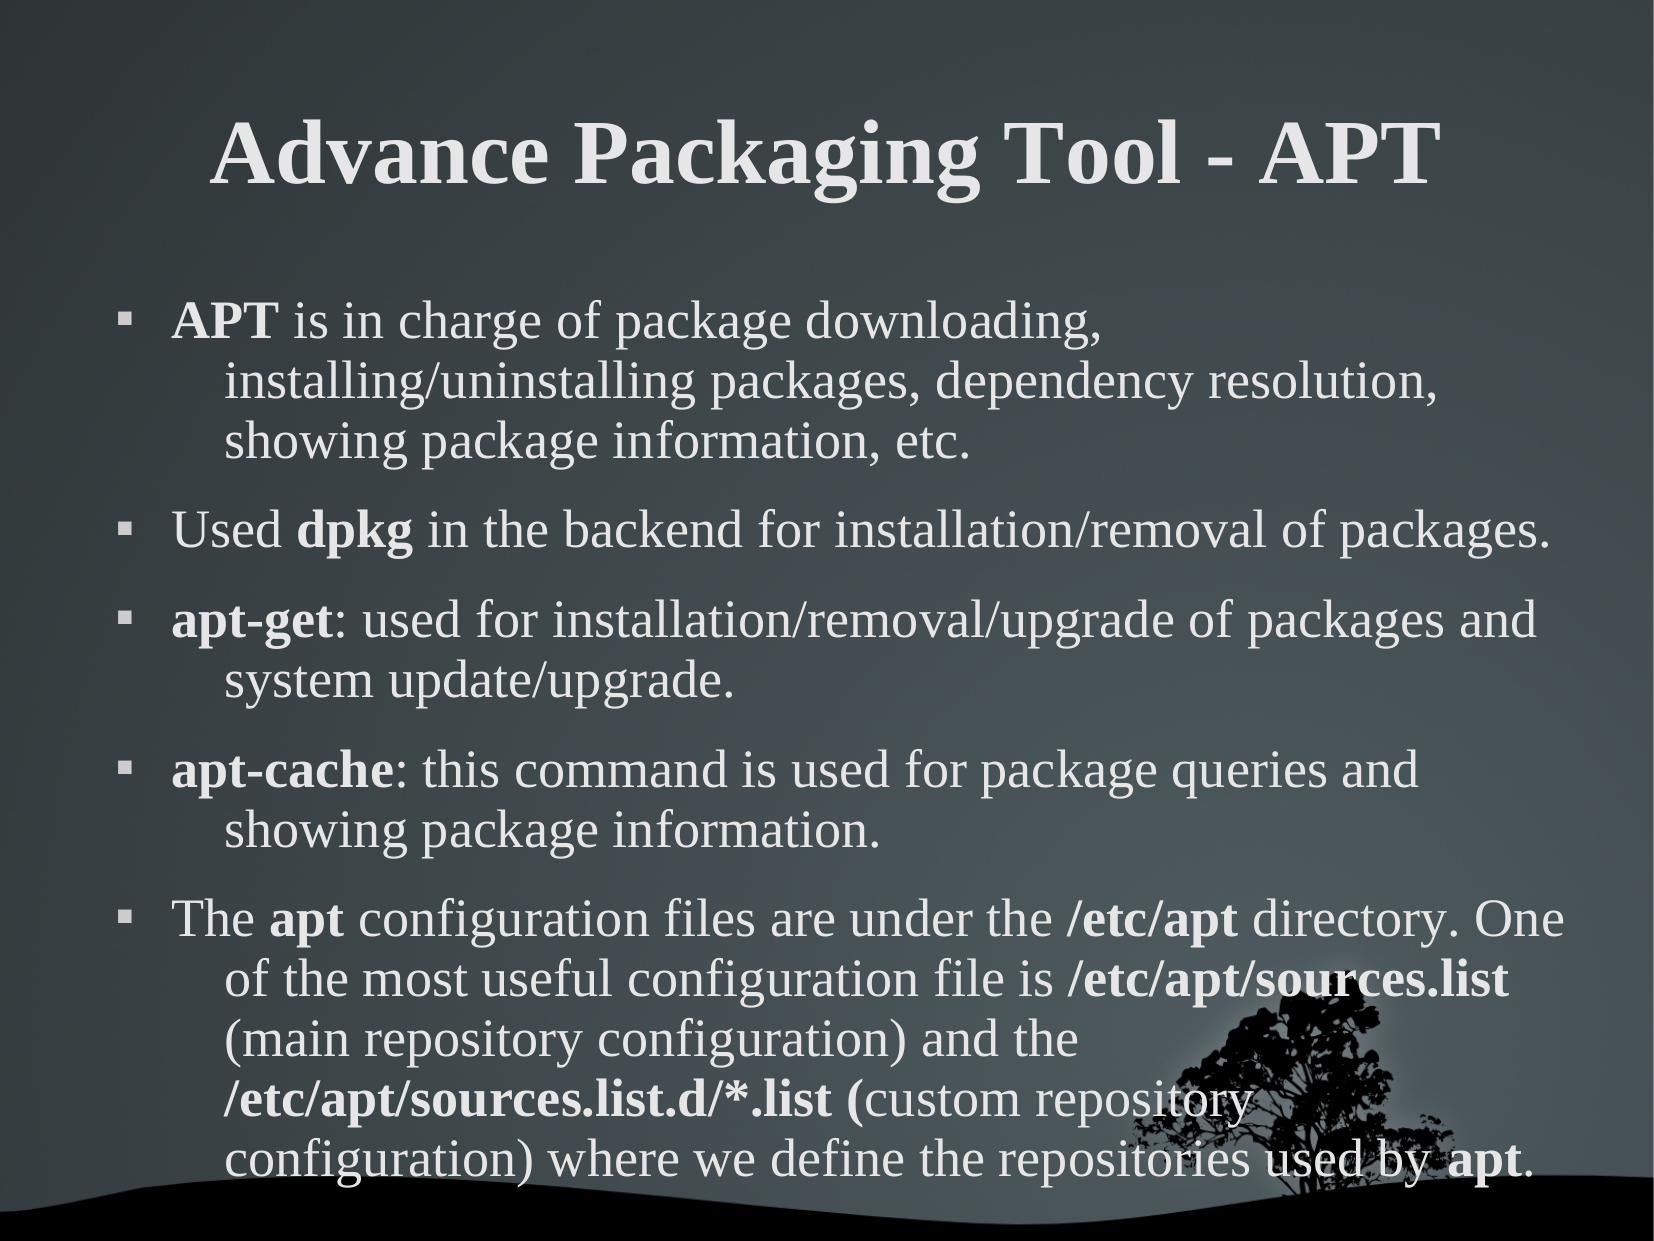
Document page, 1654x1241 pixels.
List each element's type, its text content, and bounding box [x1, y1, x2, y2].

list APT is in charge of package downloading, installing/uninstalling packages, dependency resolution, showing package information, etc. Used dpkg in the backend for installation/removal of packages. apt-get: used for installation/removal/upgrade of packages and system update/upgrade. apt-cache: this command is used for package queries and showing package information. The apt configuration files are under the /etc/apt directory. One of the most useful configuration file is /etc/apt/sources.list (main repository configuration) and the /etc/apt/sources.list.d/*.list (custom repository configuration) where we define the repositories used by apt. [82, 290, 1571, 1224]
title Advance Packaging Tool - APT [82, 49, 1571, 257]
picture [0, 0, 1654, 1241]
